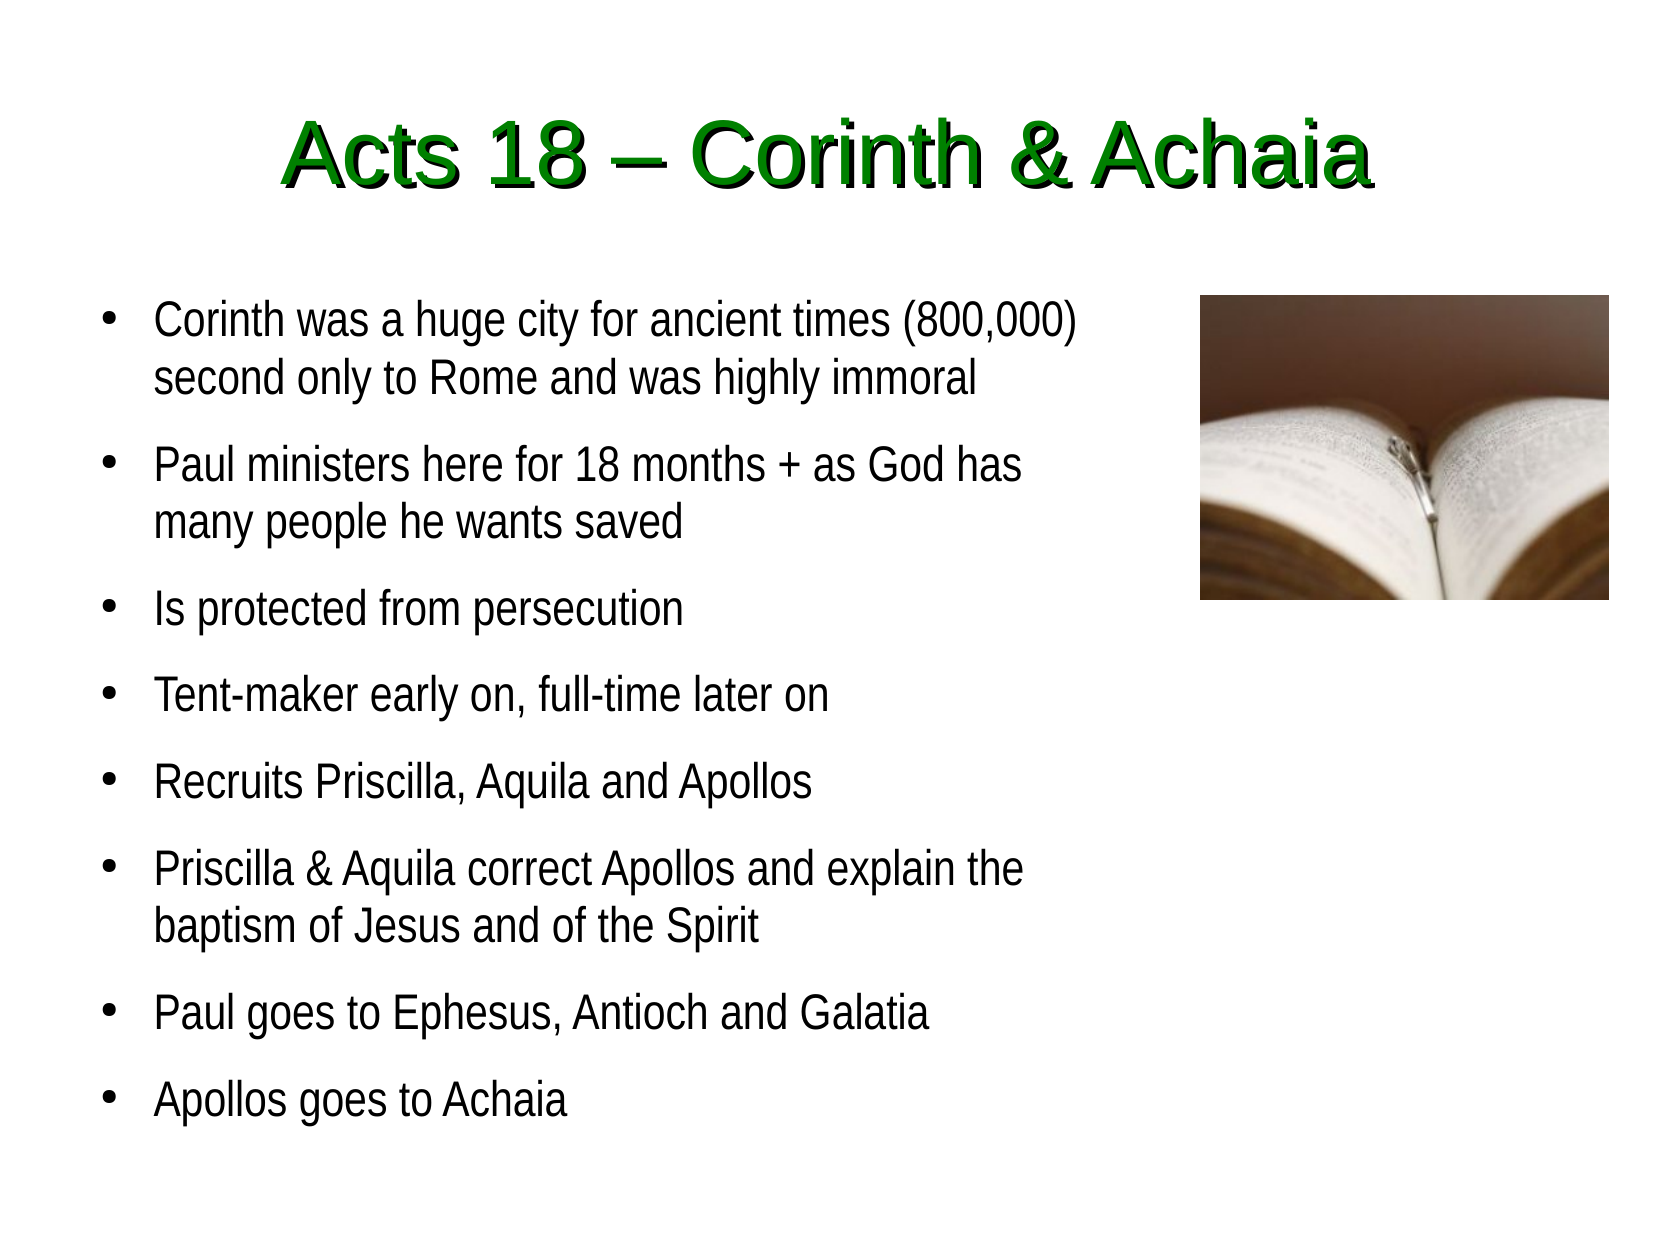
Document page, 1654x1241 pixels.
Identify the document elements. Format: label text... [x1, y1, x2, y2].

list Corinth was a huge city for ancient times (800,000) second only to Rome and was highly immoral Paul ministers here for 18 months + as God has many people he wants saved Is protected from persecution Tent-maker early on, full-time later on Recruits Priscilla, Aquila and Apollos Priscilla & Aquila correct Apollos and explain the baptism of Jesus and of the Spirit Paul goes to Ephesus, Antioch and Galatia Apollos goes to Achaia [82, 290, 1126, 1117]
picture [1200, 295, 1609, 601]
title Acts 18 – Corinth & Achaia [82, 56, 1571, 250]
